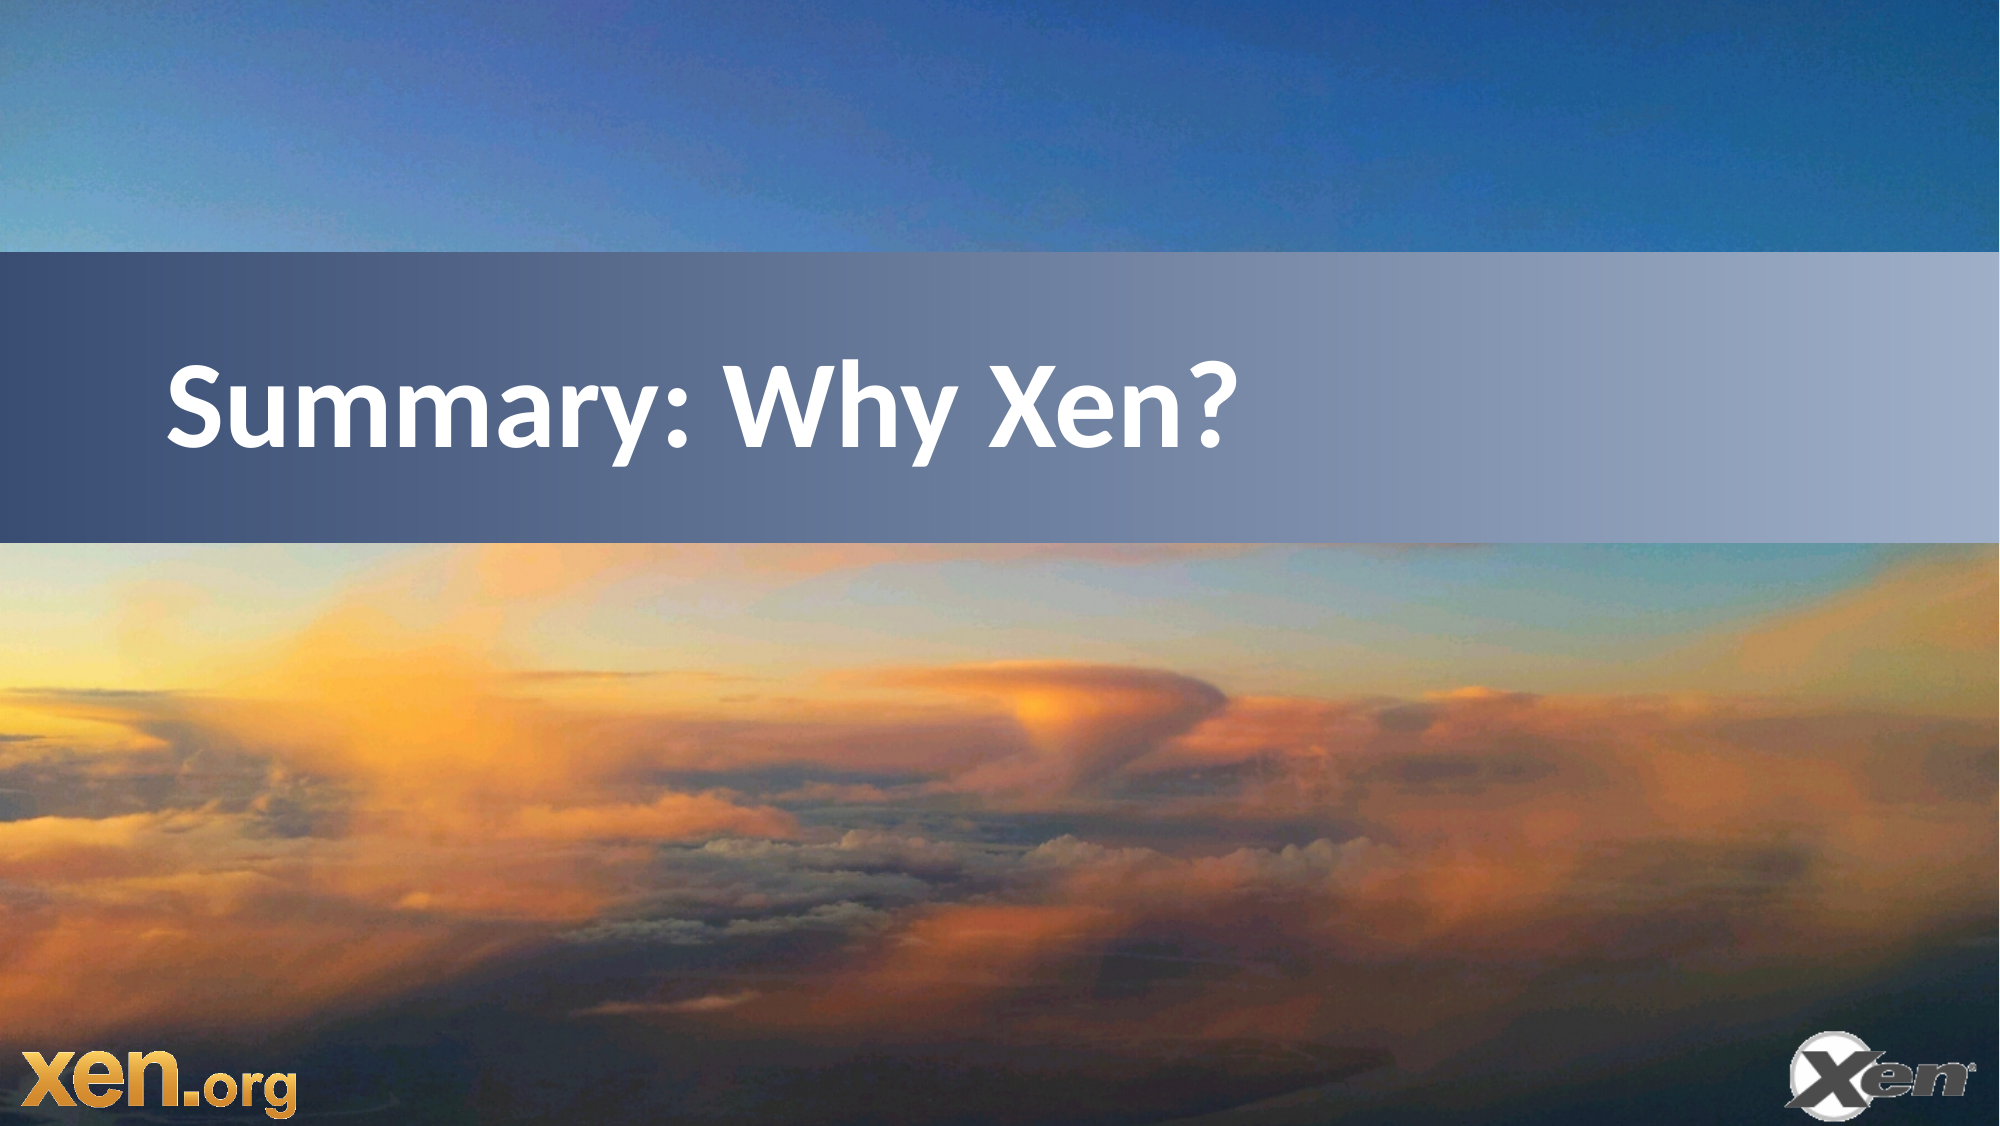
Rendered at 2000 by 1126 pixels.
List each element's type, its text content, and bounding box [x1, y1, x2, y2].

table_cell Dom0 OS: CentOS, Debian, Fedora, NetBSD, OpenSuse, RHEL 5.x, Solaris 11, … [1779, 1030, 1989, 1126]
picture [0, 0, 2000, 1126]
title Summary: Why Xen? [149, 271, 1850, 523]
